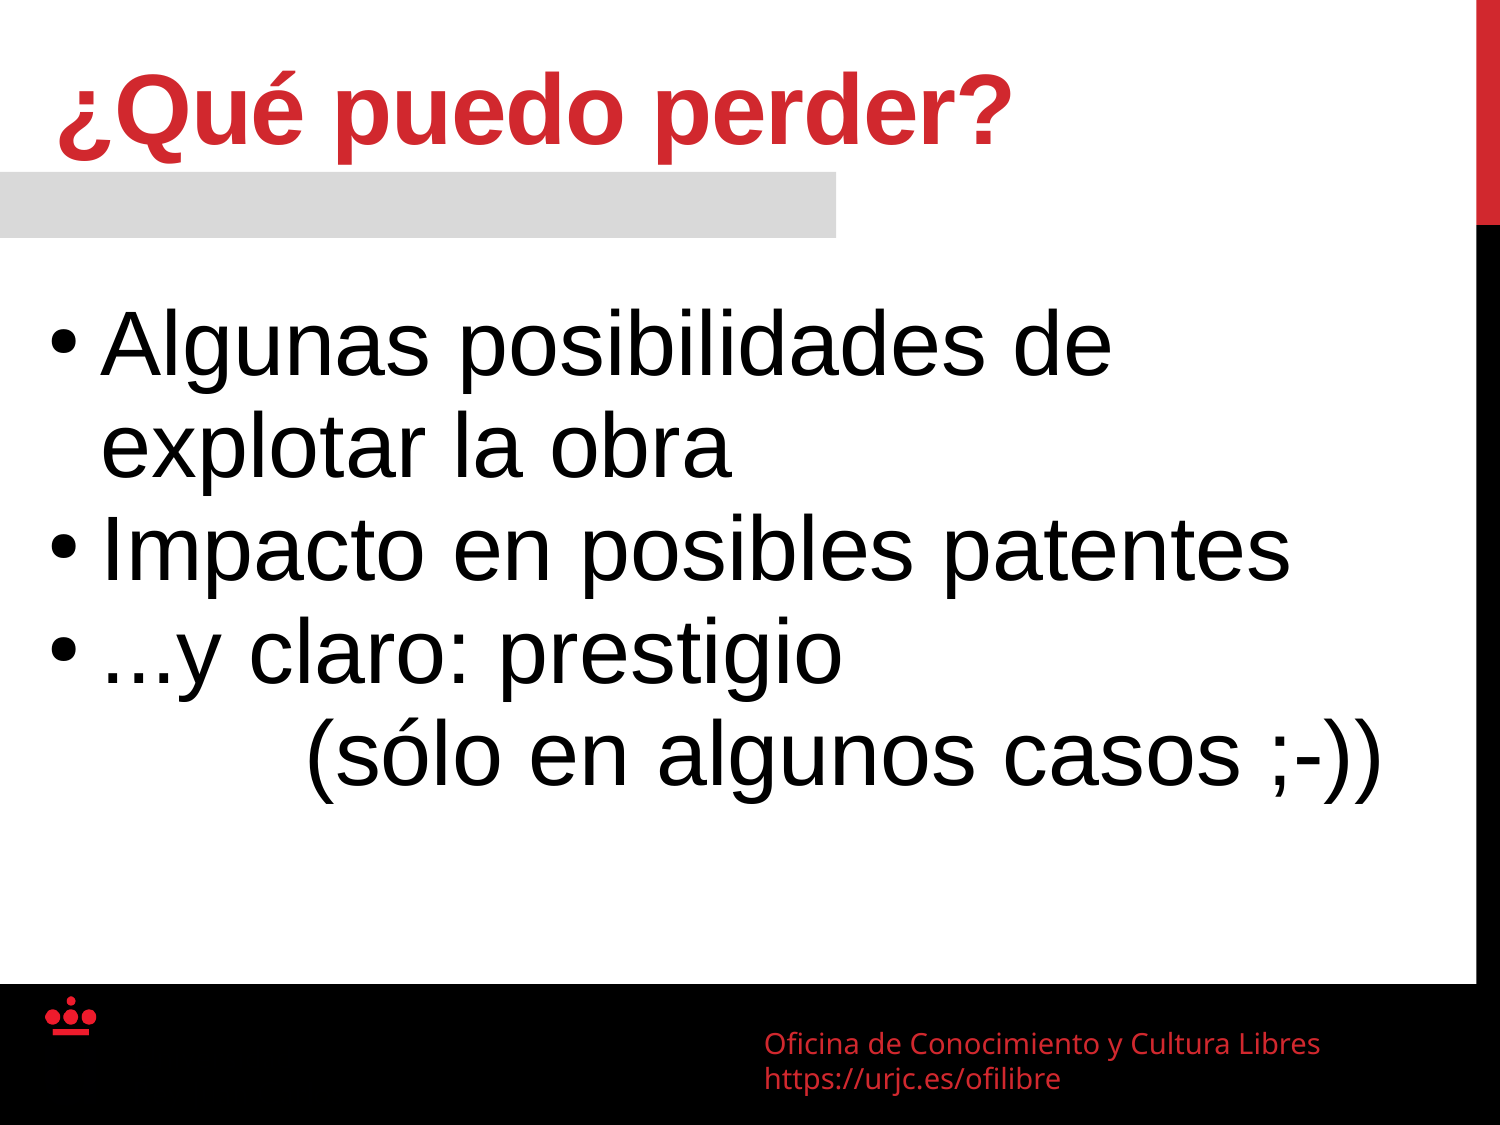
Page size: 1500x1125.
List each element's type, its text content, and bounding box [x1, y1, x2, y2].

title [75, 172, 1026, 250]
text_box [0, 984, 1500, 1125]
picture [45, 996, 341, 1111]
text_box Algunas posibilidades de explotar la obra Impacto en posibles patentes ...y claro: prestigio (sólo en algunos casos ;-)) [15, 285, 1426, 871]
text_box ¿Qué puedo perder? [39, 24, 1366, 172]
text_box Oficina de Conocimiento y Cultura Libres https://urjc.es/ofilibre [748, 1017, 1500, 1125]
text_box [0, 171, 837, 238]
